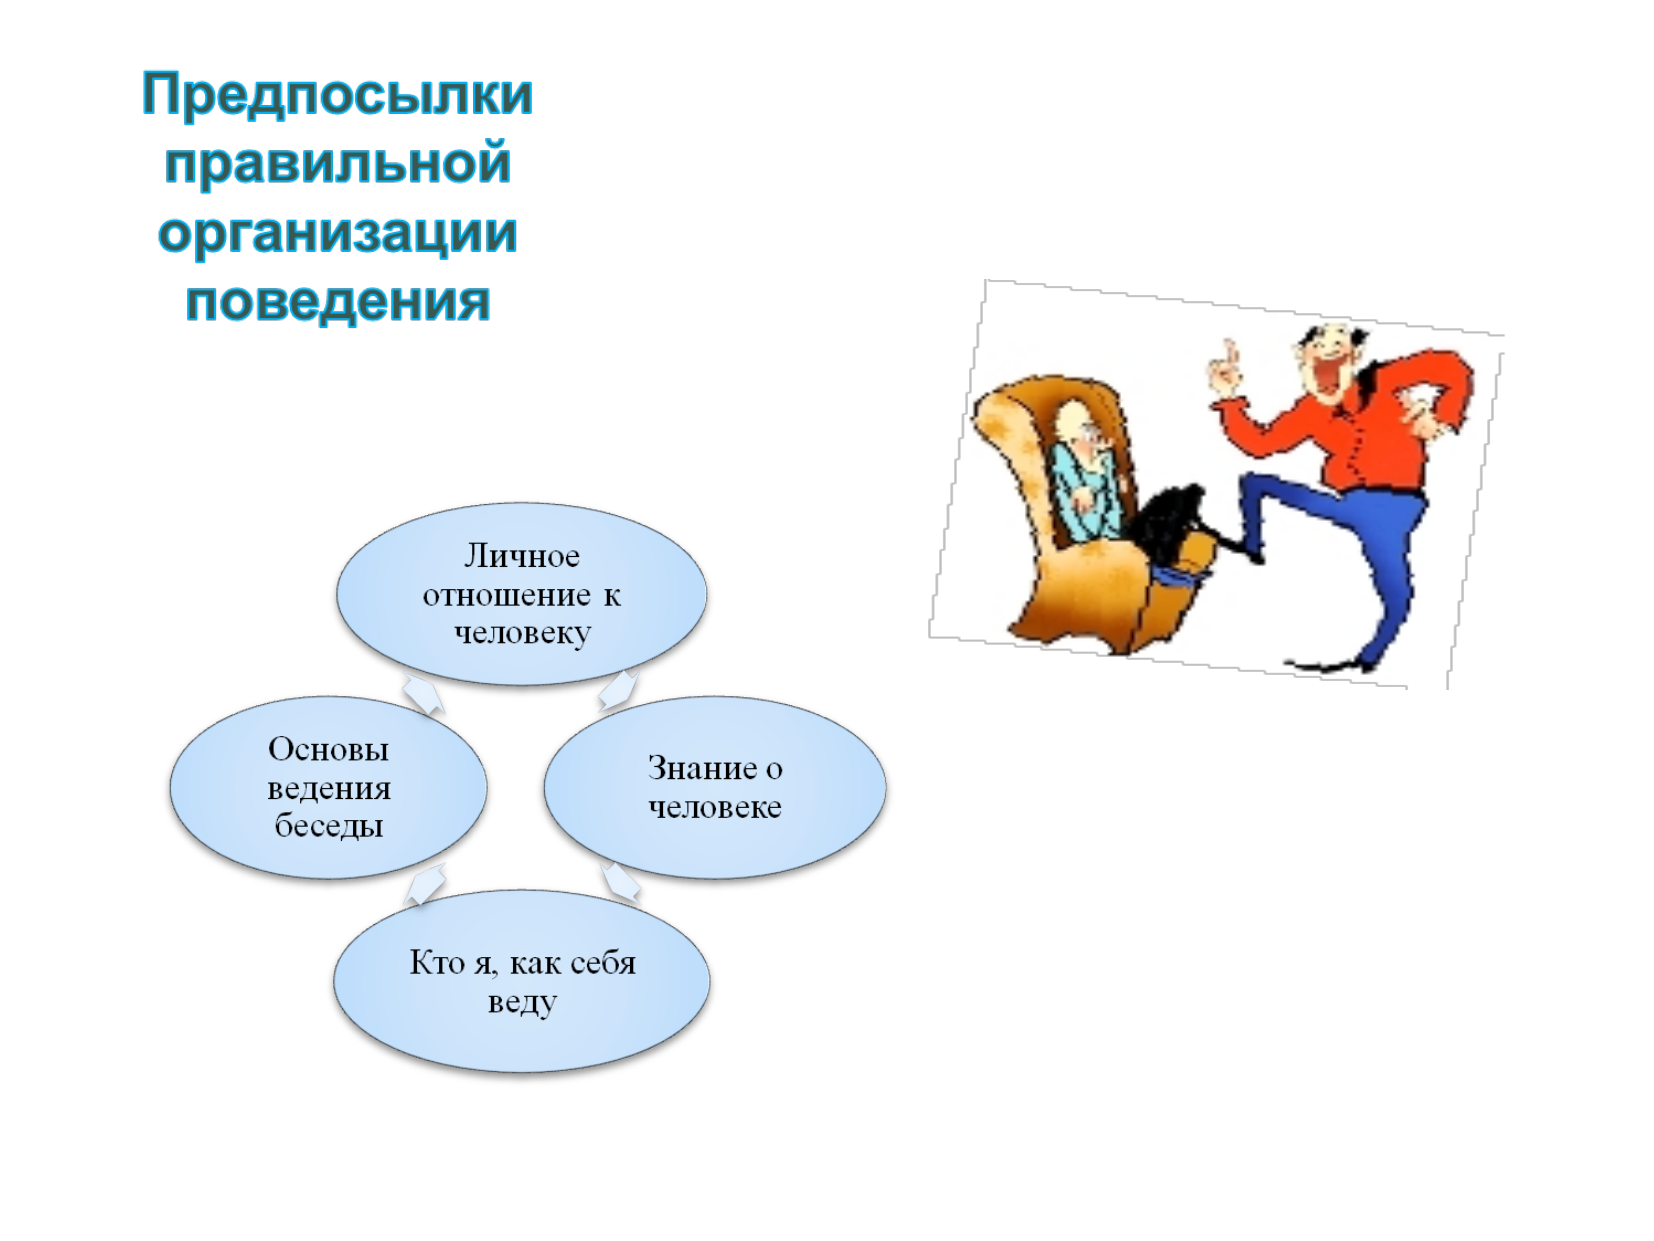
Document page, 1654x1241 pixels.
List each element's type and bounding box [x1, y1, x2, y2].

picture [65, 40, 611, 391]
picture [0, 279, 1505, 1092]
